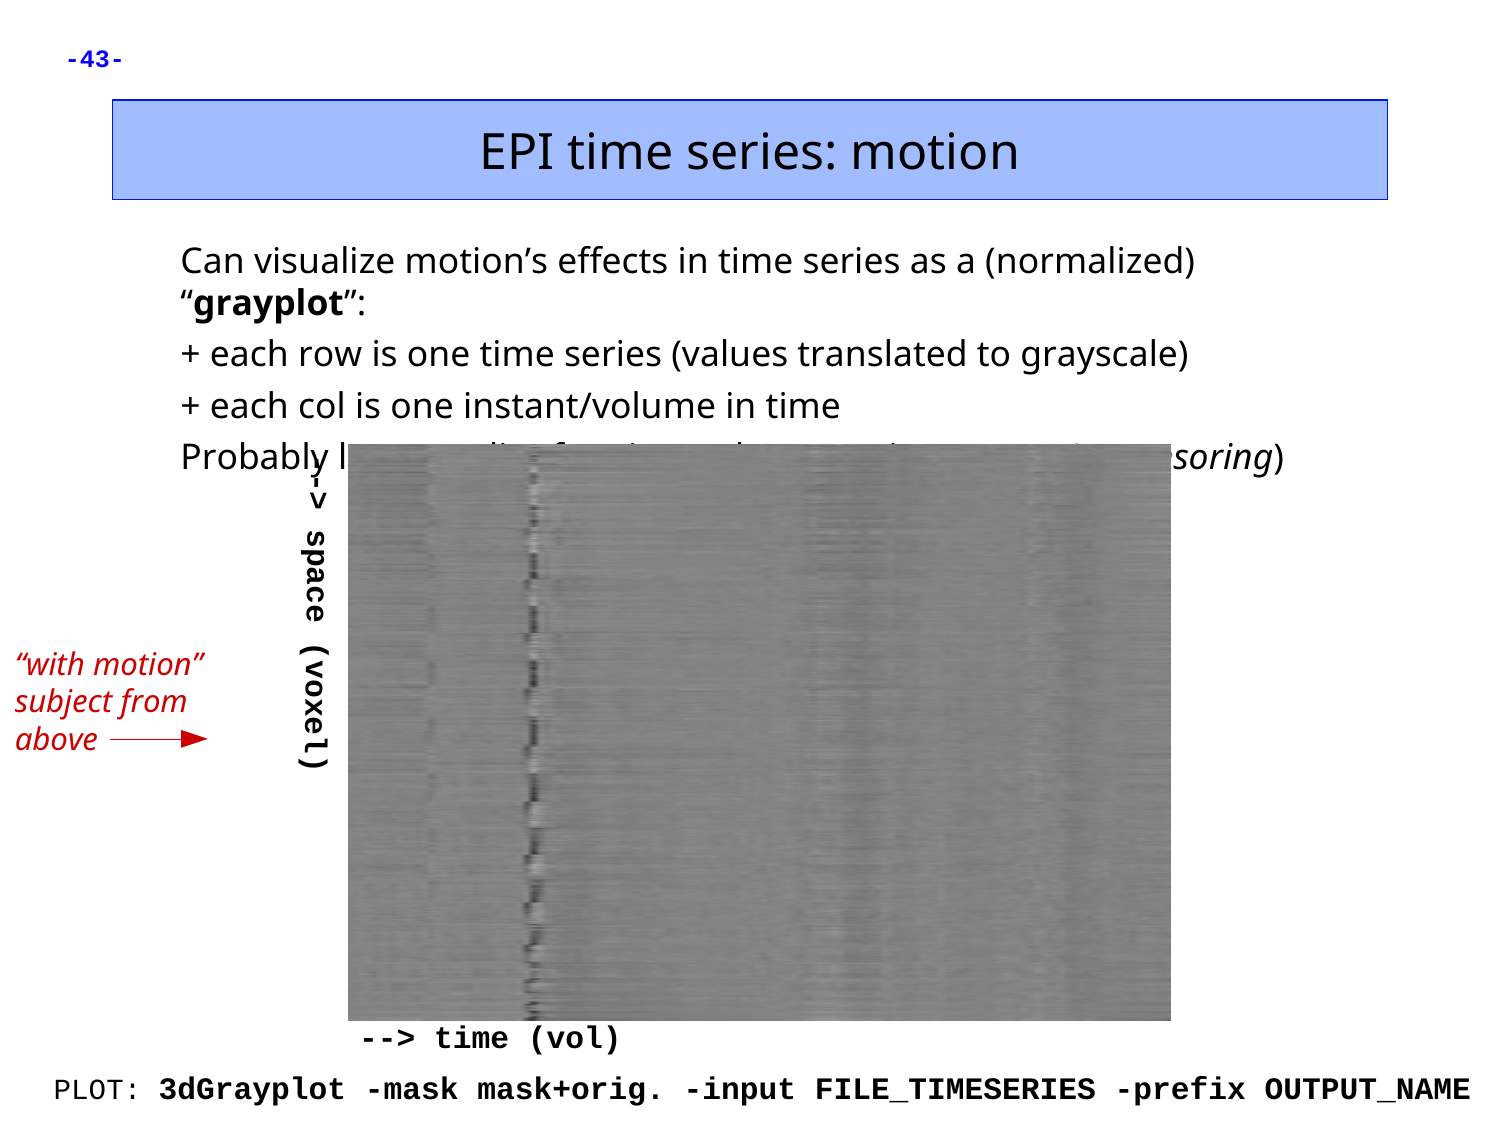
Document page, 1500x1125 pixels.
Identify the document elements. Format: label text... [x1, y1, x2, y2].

text_box “with motion” subject from above [0, 636, 243, 764]
text_box Can visualize motion’s effects in time series as a (normalized) “grayplot”: + each row is one time series (values translated to grayscale) + each col is one instant/volume in time Probably large outlier fractions where motion occurs (→ censoring) [128, 230, 1399, 433]
text_box EPI time series: motion [112, 99, 1388, 200]
text_box --> time (vol) [342, 1008, 640, 1064]
picture [348, 444, 1171, 1021]
text_box PLOT: 3dGrayplot -mask mask+orig. -input FILE_TIMESERIES -prefix OUTPUT_NAME [0, 1059, 1500, 1119]
text_box --> space (voxel) [288, 438, 349, 820]
